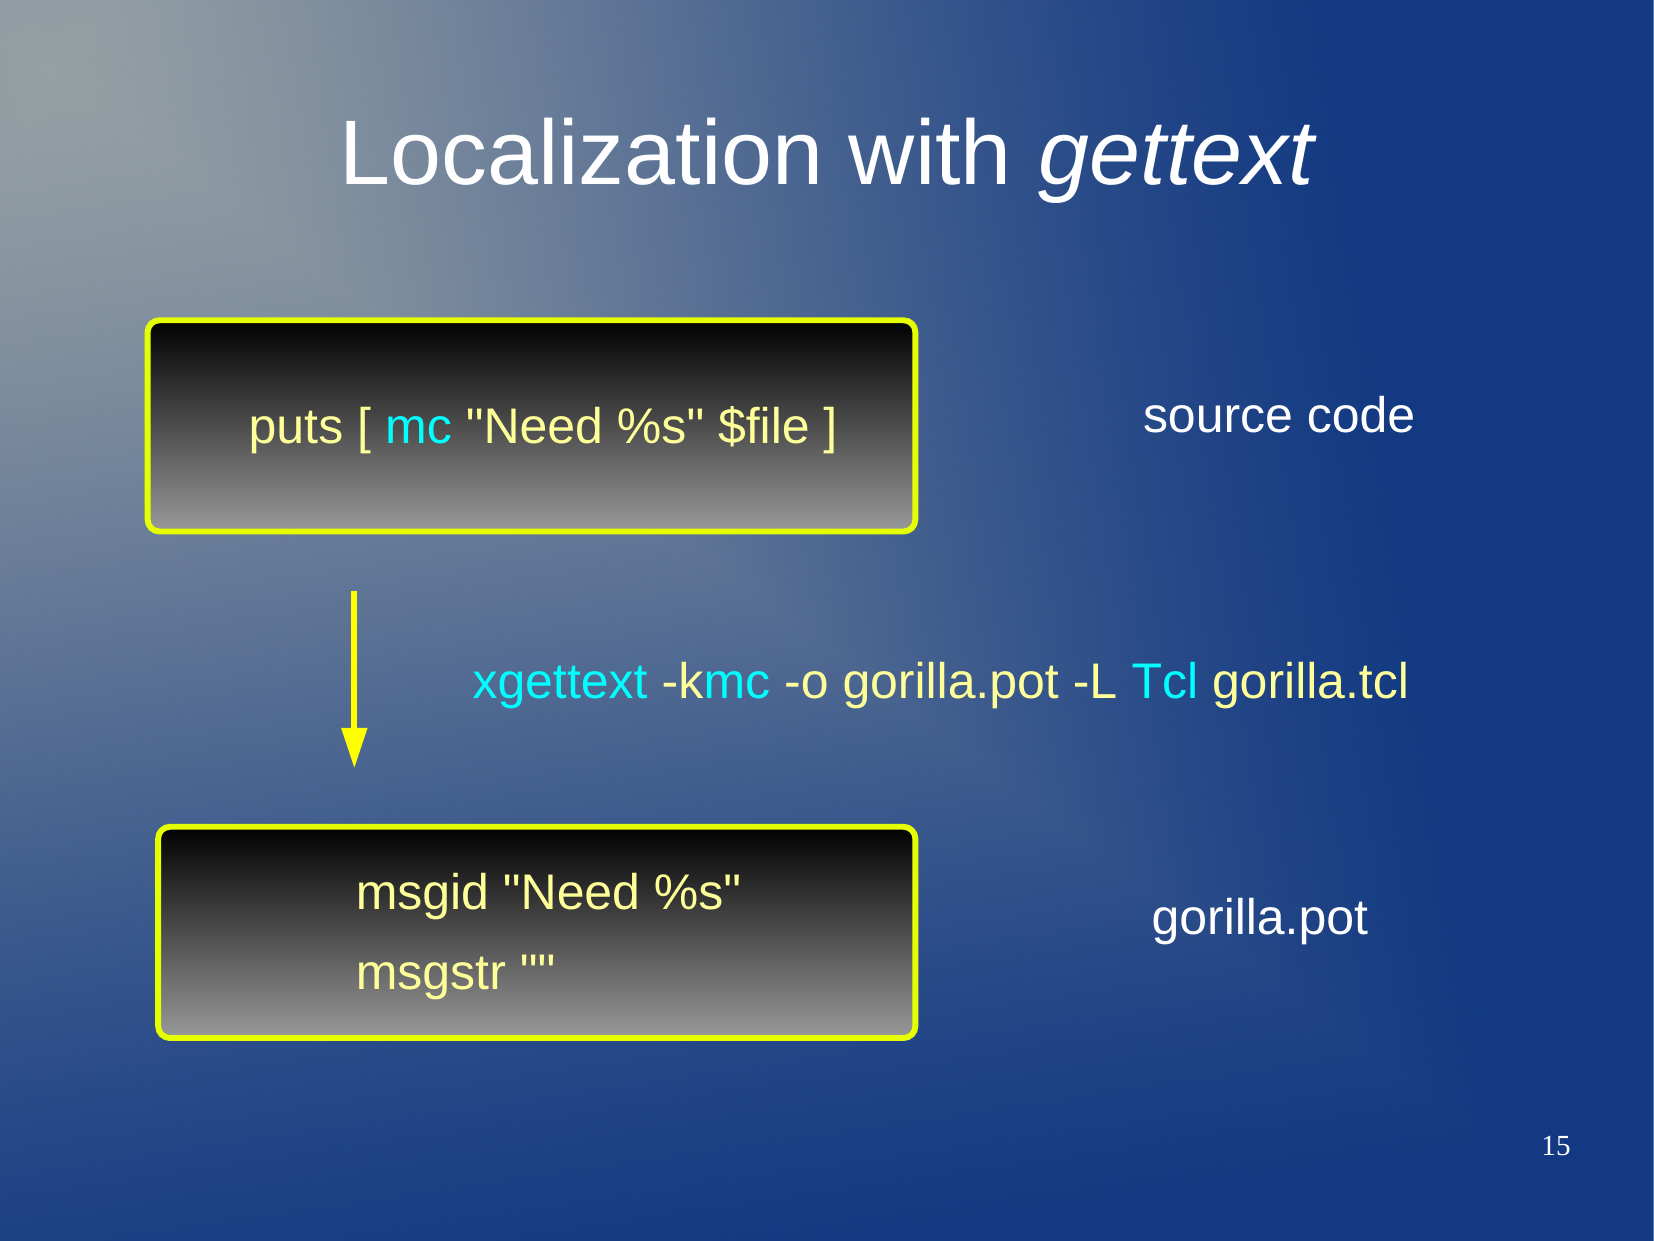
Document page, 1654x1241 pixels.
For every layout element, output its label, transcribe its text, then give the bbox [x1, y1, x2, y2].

title Localization with gettext [82, 49, 1571, 257]
text_box puts [ mc "Need %s" $file ] [147, 320, 916, 532]
text_box gorilla.pot [1151, 889, 1418, 945]
text_box xgettext -kmc -o gorilla.pot -L Tcl gorilla.tcl [472, 652, 1418, 709]
text_box source code [1143, 387, 1439, 443]
picture [0, 0, 1654, 1241]
text_box msgid "Need %s" msgstr "" [158, 826, 916, 1039]
